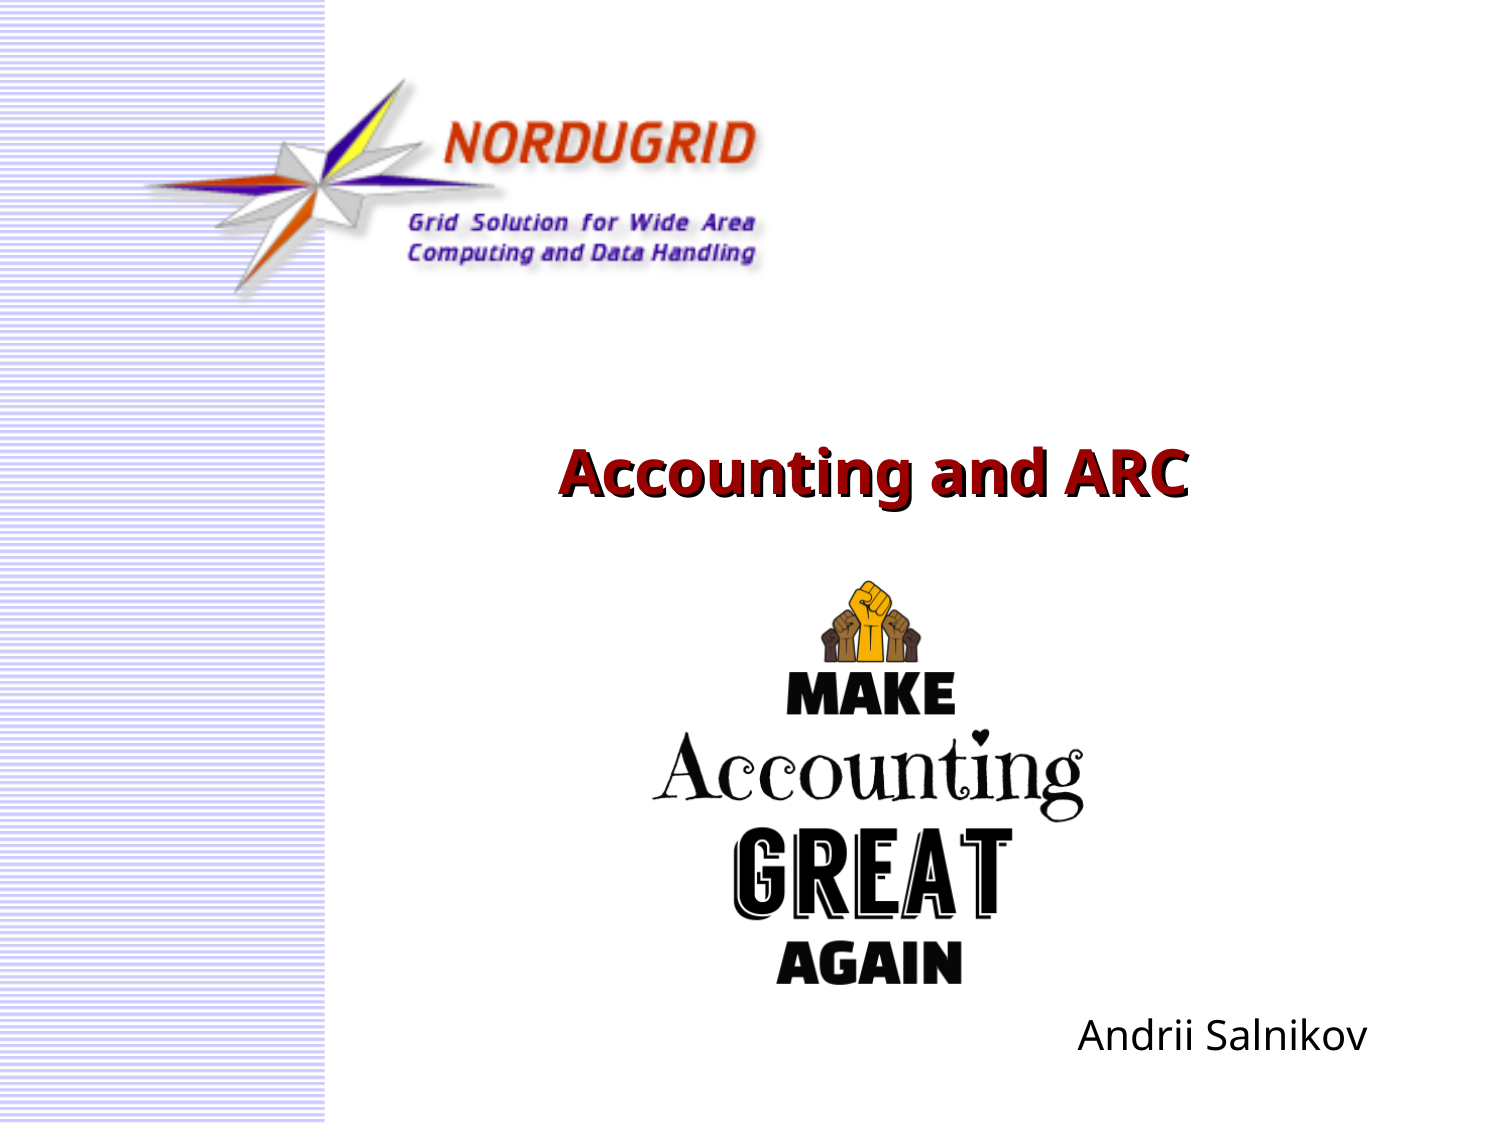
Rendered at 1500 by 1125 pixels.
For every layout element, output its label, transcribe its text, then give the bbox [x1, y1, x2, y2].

picture [649, 560, 1093, 1004]
title Accounting and ARC [360, 349, 1388, 591]
picture [0, 0, 774, 1125]
text_box Andrii Salnikov [1062, 998, 1404, 1062]
